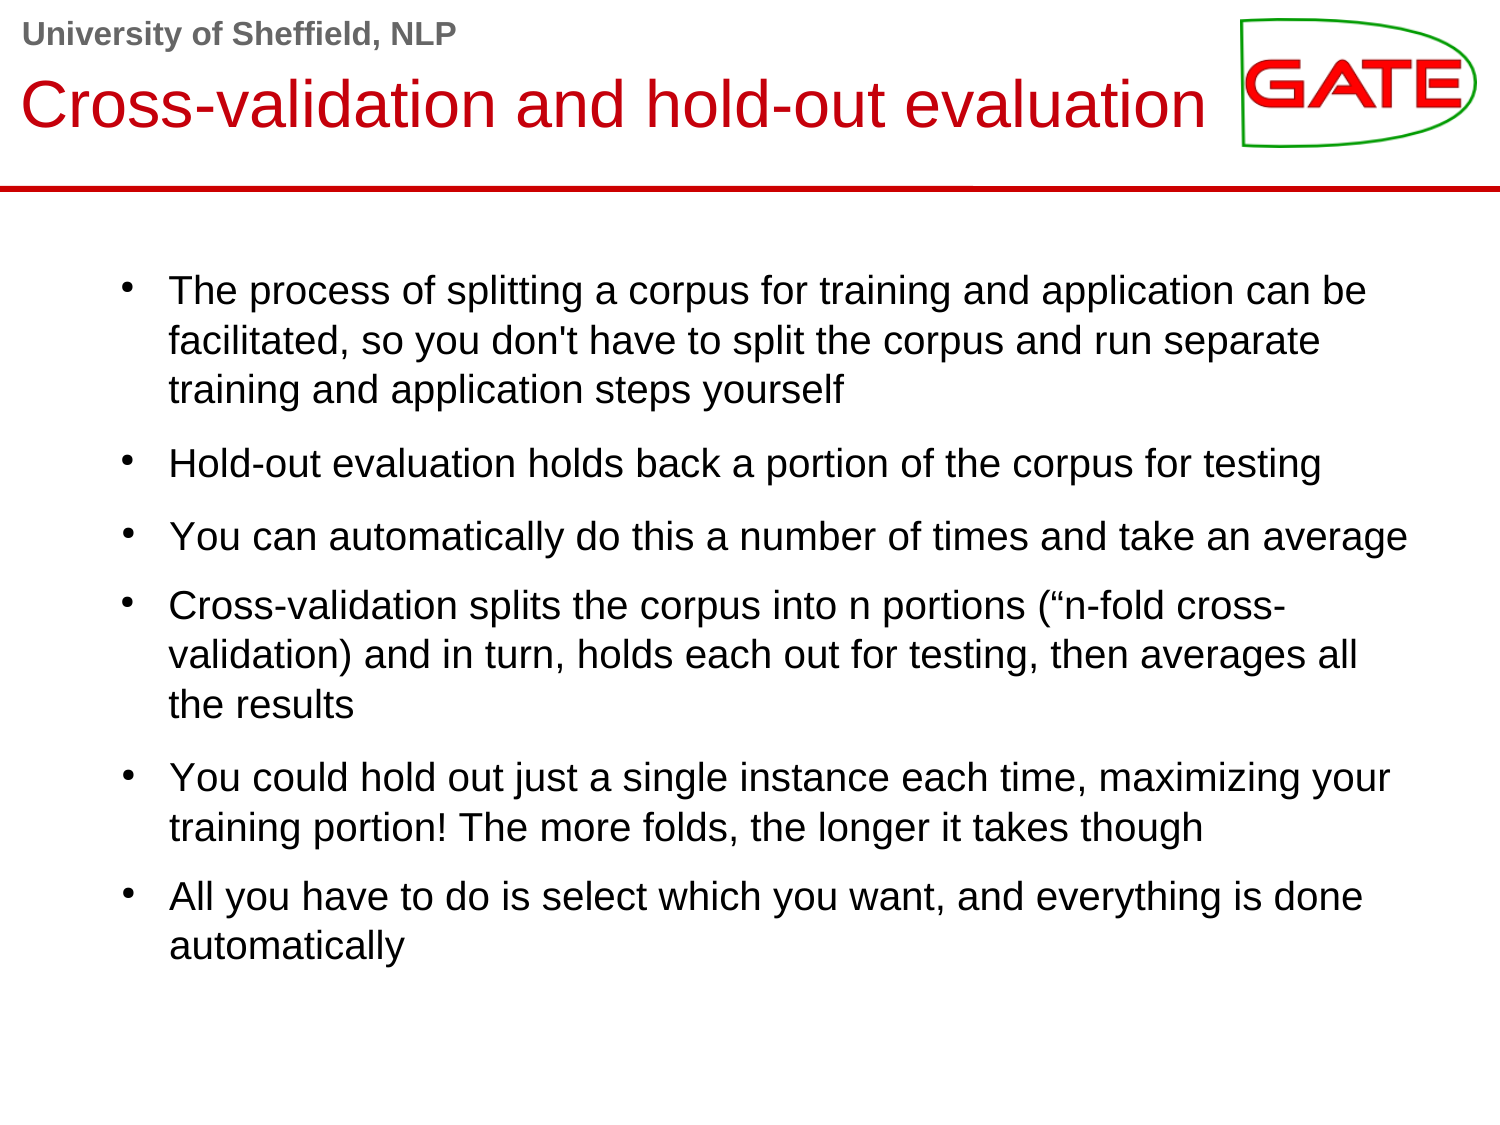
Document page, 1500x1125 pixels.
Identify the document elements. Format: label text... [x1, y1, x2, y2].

title Cross-validation and hold-out evaluation [20, 45, 1240, 166]
picture [1240, 18, 1477, 148]
list The process of splitting a corpus for training and application can be facilitated, so you don't have to split the corpus and run separate training and application steps yourself Hold-out evaluation holds back a portion of the corpus for testing You can automatically do this a number of times and take an average Cross-validation splits the corpus into n portions (“n-fold cross-validation) and in turn, holds each out for testing, then averages all the results You could hold out just a single instance each time, maximizing your training portion! The more folds, the longer it takes though All you have to do is select which you want, and everything is done automatically [75, 263, 1425, 1006]
